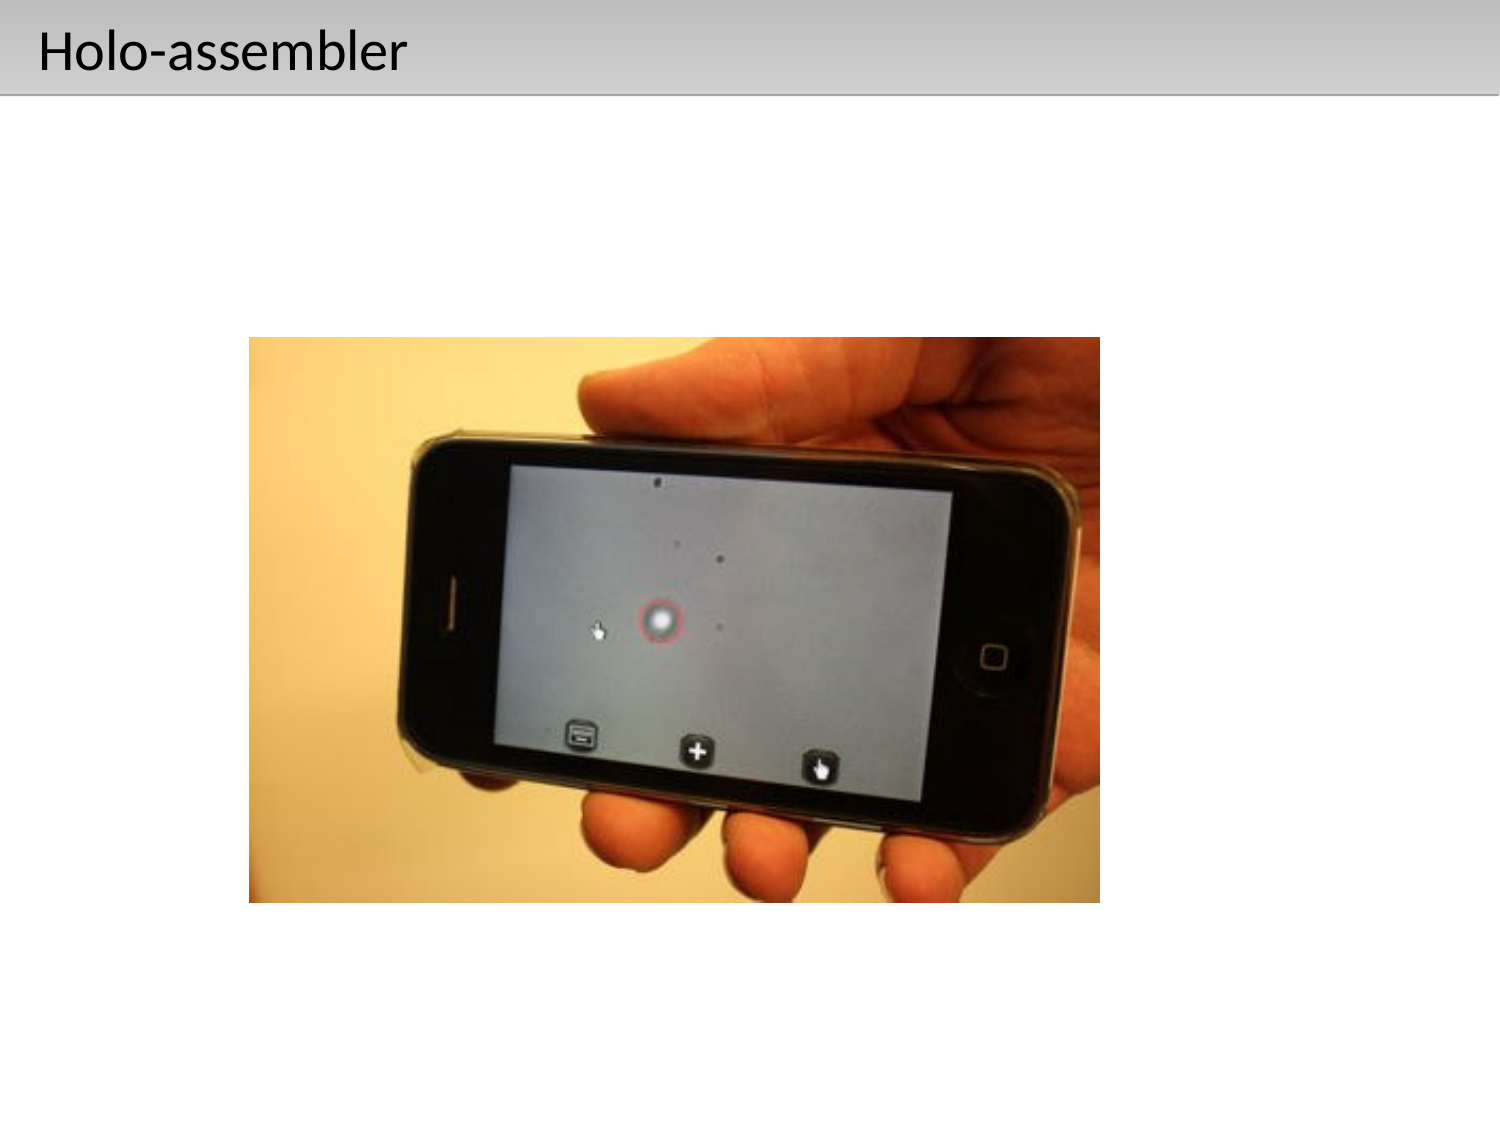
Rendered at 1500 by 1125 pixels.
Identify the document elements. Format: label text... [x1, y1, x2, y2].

title Holo-assembler [23, 0, 1477, 94]
picture [249, 337, 1100, 903]
